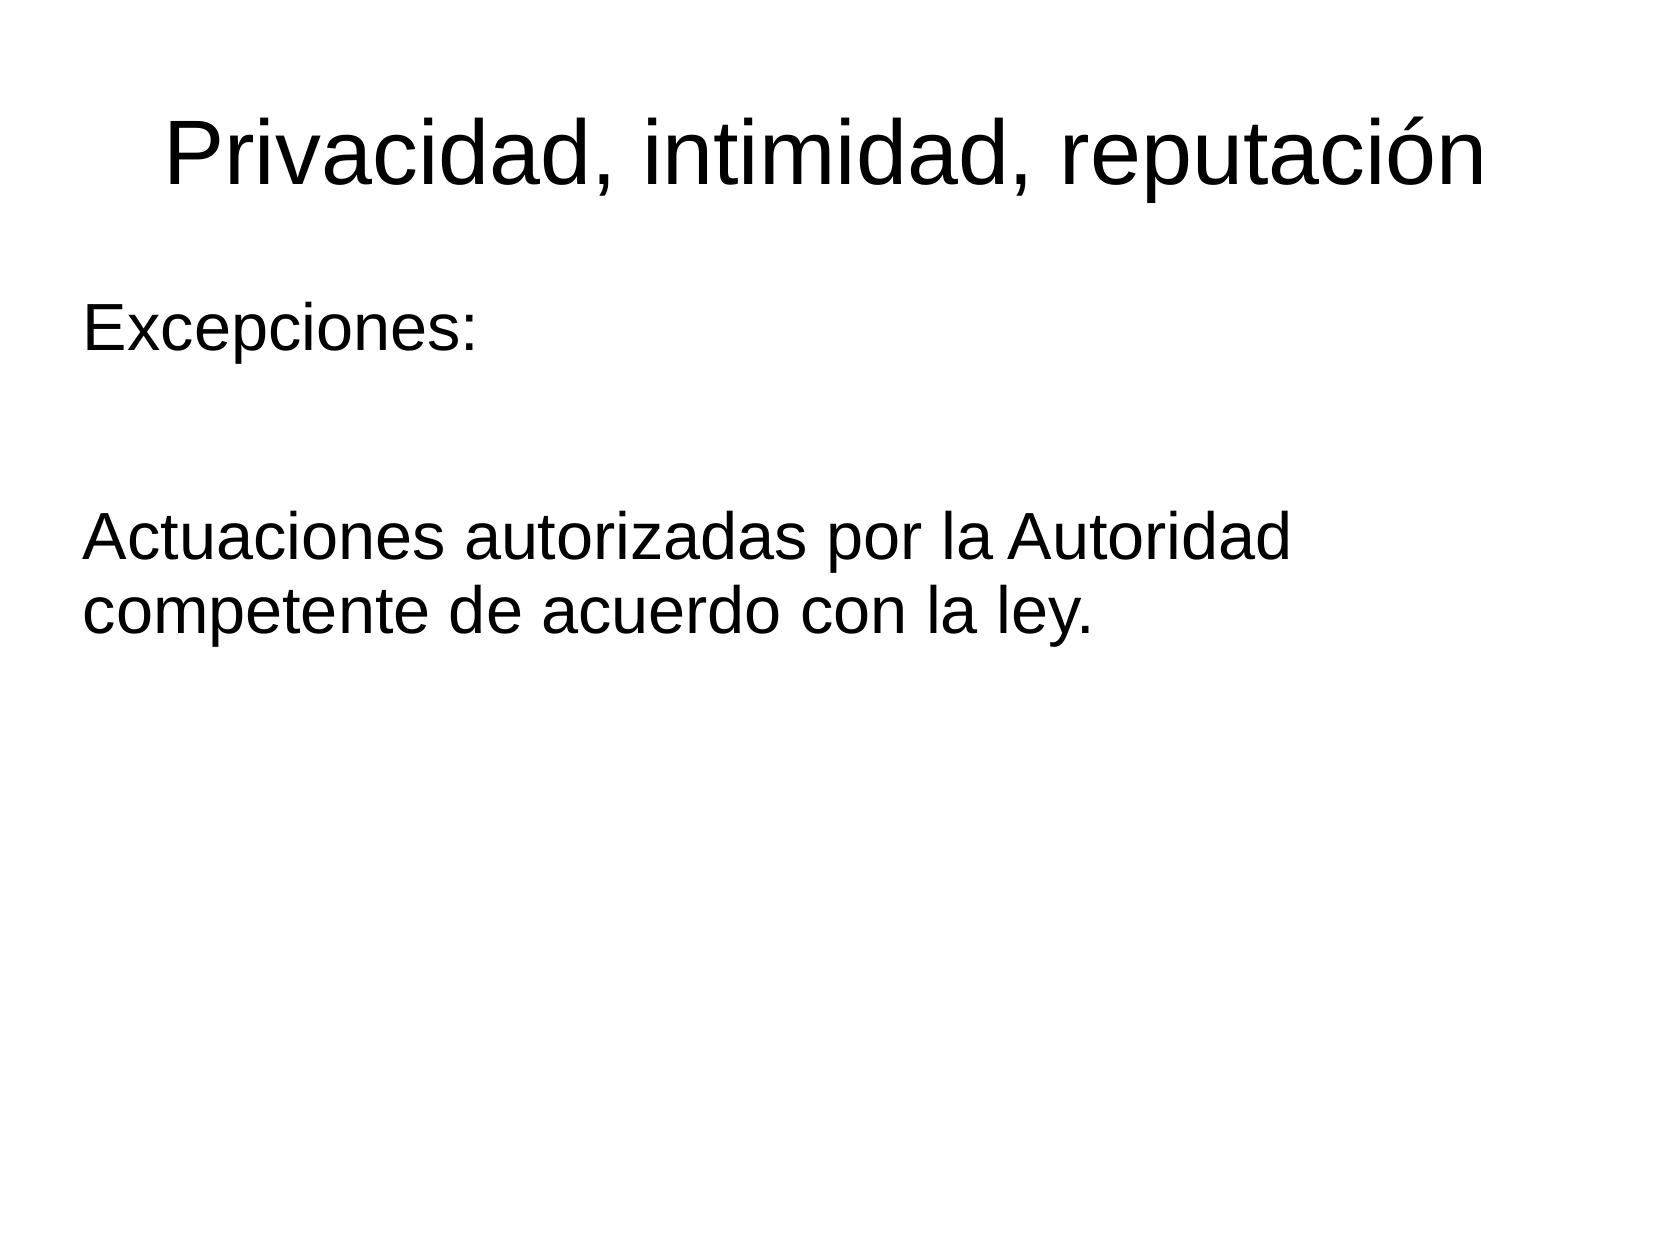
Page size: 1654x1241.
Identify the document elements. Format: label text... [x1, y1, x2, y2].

title Privacidad, intimidad, reputación [82, 49, 1571, 257]
list Excepciones: Actuaciones autorizadas por la Autoridad competente de acuerdo con la ley. [82, 290, 1538, 1010]
